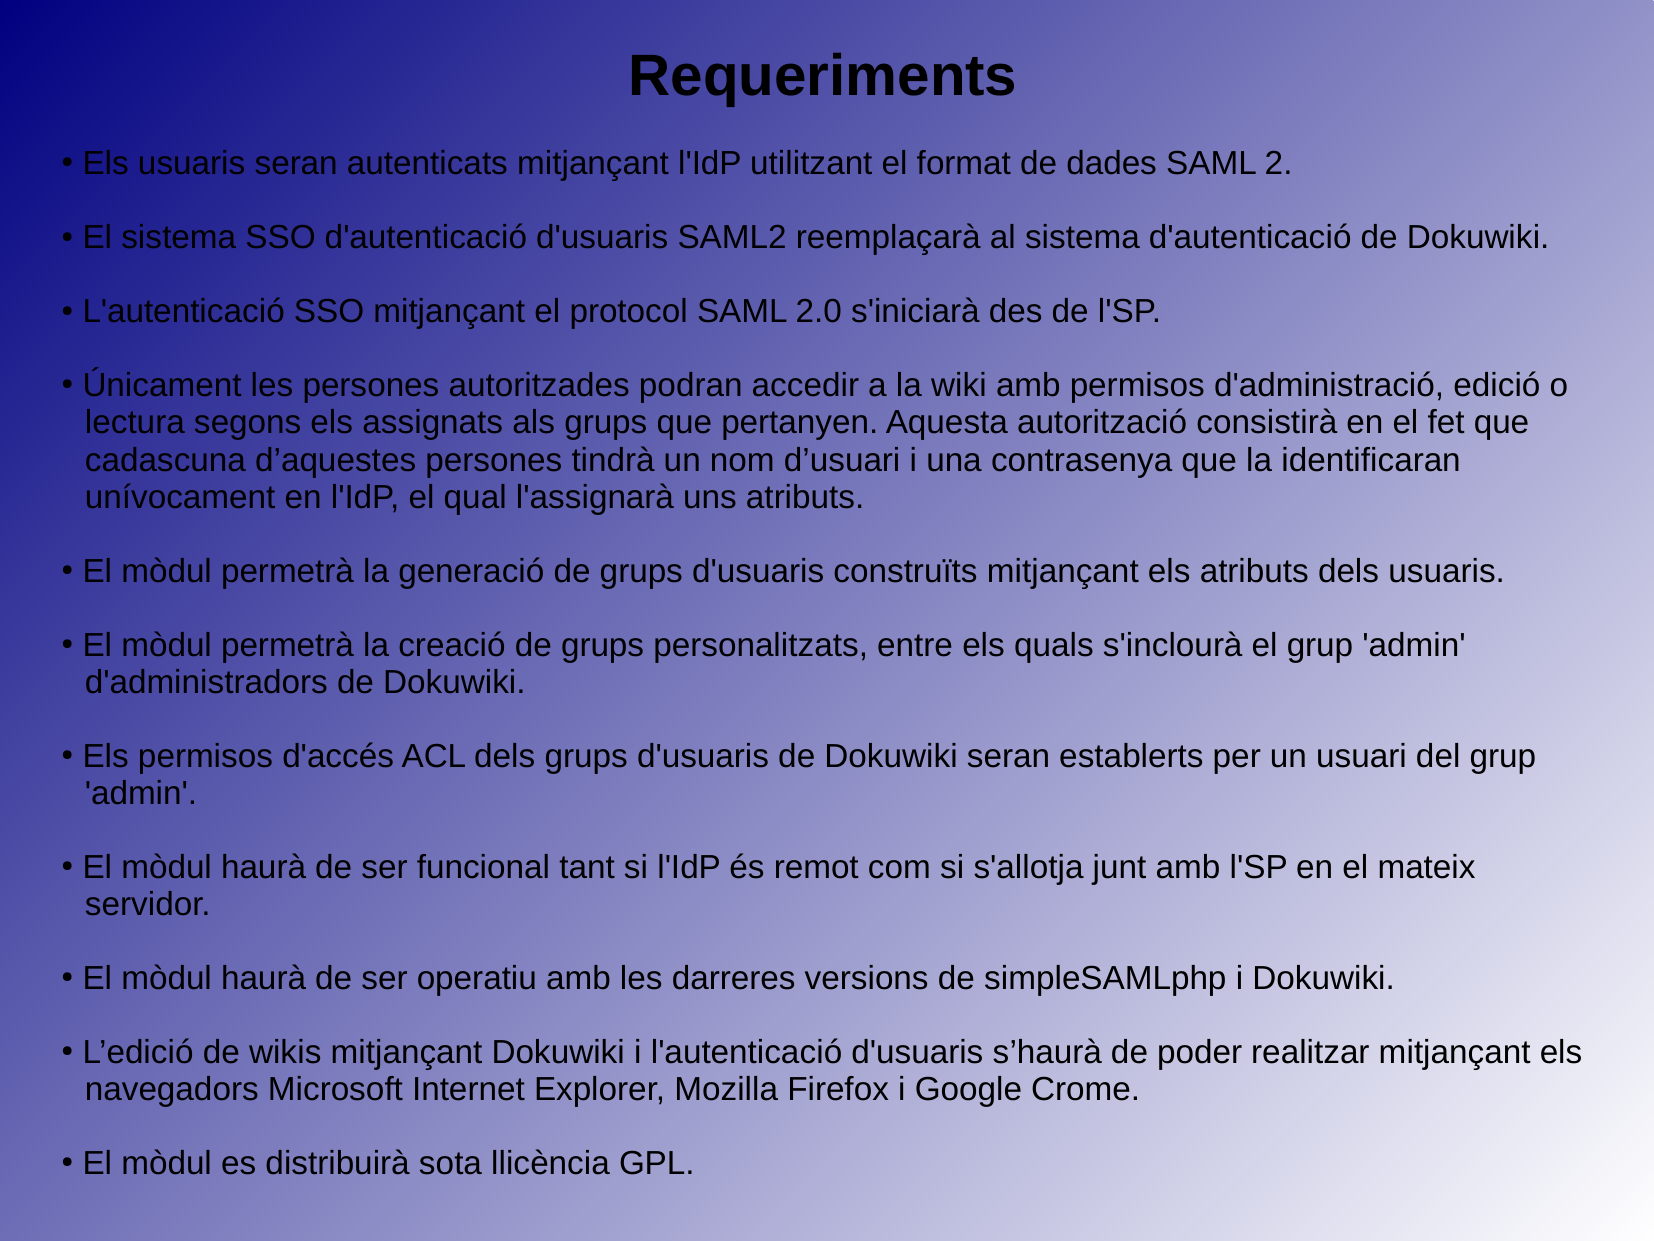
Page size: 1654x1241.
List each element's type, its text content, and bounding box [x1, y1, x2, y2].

text_box Requeriments [614, 35, 1033, 116]
text_box Els usuaris seran autenticats mitjançant l'IdP utilitzant el format de dades SAML 2. El sistema SSO d'autenticació d'usuaris SAML2 reemplaçarà al sistema d'autenticació de Dokuwiki. L'autenticació SSO mitjançant el protocol SAML 2.0 s'iniciarà des de l'SP. Únicament les persones autoritzades podran accedir a la wiki amb permisos d'administració, edició o lectura segons els assignats als grups que pertanyen. Aquesta autorització consistirà en el fet que cadascuna d’aquestes persones tindrà un nom d’usuari i una contrasenya que la identificaran unívocament en l'IdP, el qual l'assignarà uns atributs. El mòdul permetrà la generació de grups d'usuaris construïts mitjançant els atributs dels usuaris. El mòdul permetrà la creació de grups personalitzats, entre els quals s'inclourà el grup 'admin' d'administradors de Dokuwiki. Els permisos d'accés ACL dels grups d'usuaris de Dokuwiki seran establerts per un usuari del grup 'admin'. El mòdul haurà de ser funcional tant si l'IdP és remot com si s'allotja junt amb l'SP en el mateix servidor. El mòdul haurà de ser operatiu amb les darreres versions de simpleSAMLphp i Dokuwiki. L’edició de wikis mitjançant Dokuwiki i l'autenticació d'usuaris s’haurà de poder realitzar mitjançant els navegadors Microsoft Internet Explorer, Mozilla Firefox i Google Crome. El mòdul es distribuirà sota llicència GPL. [46, 137, 1619, 1205]
